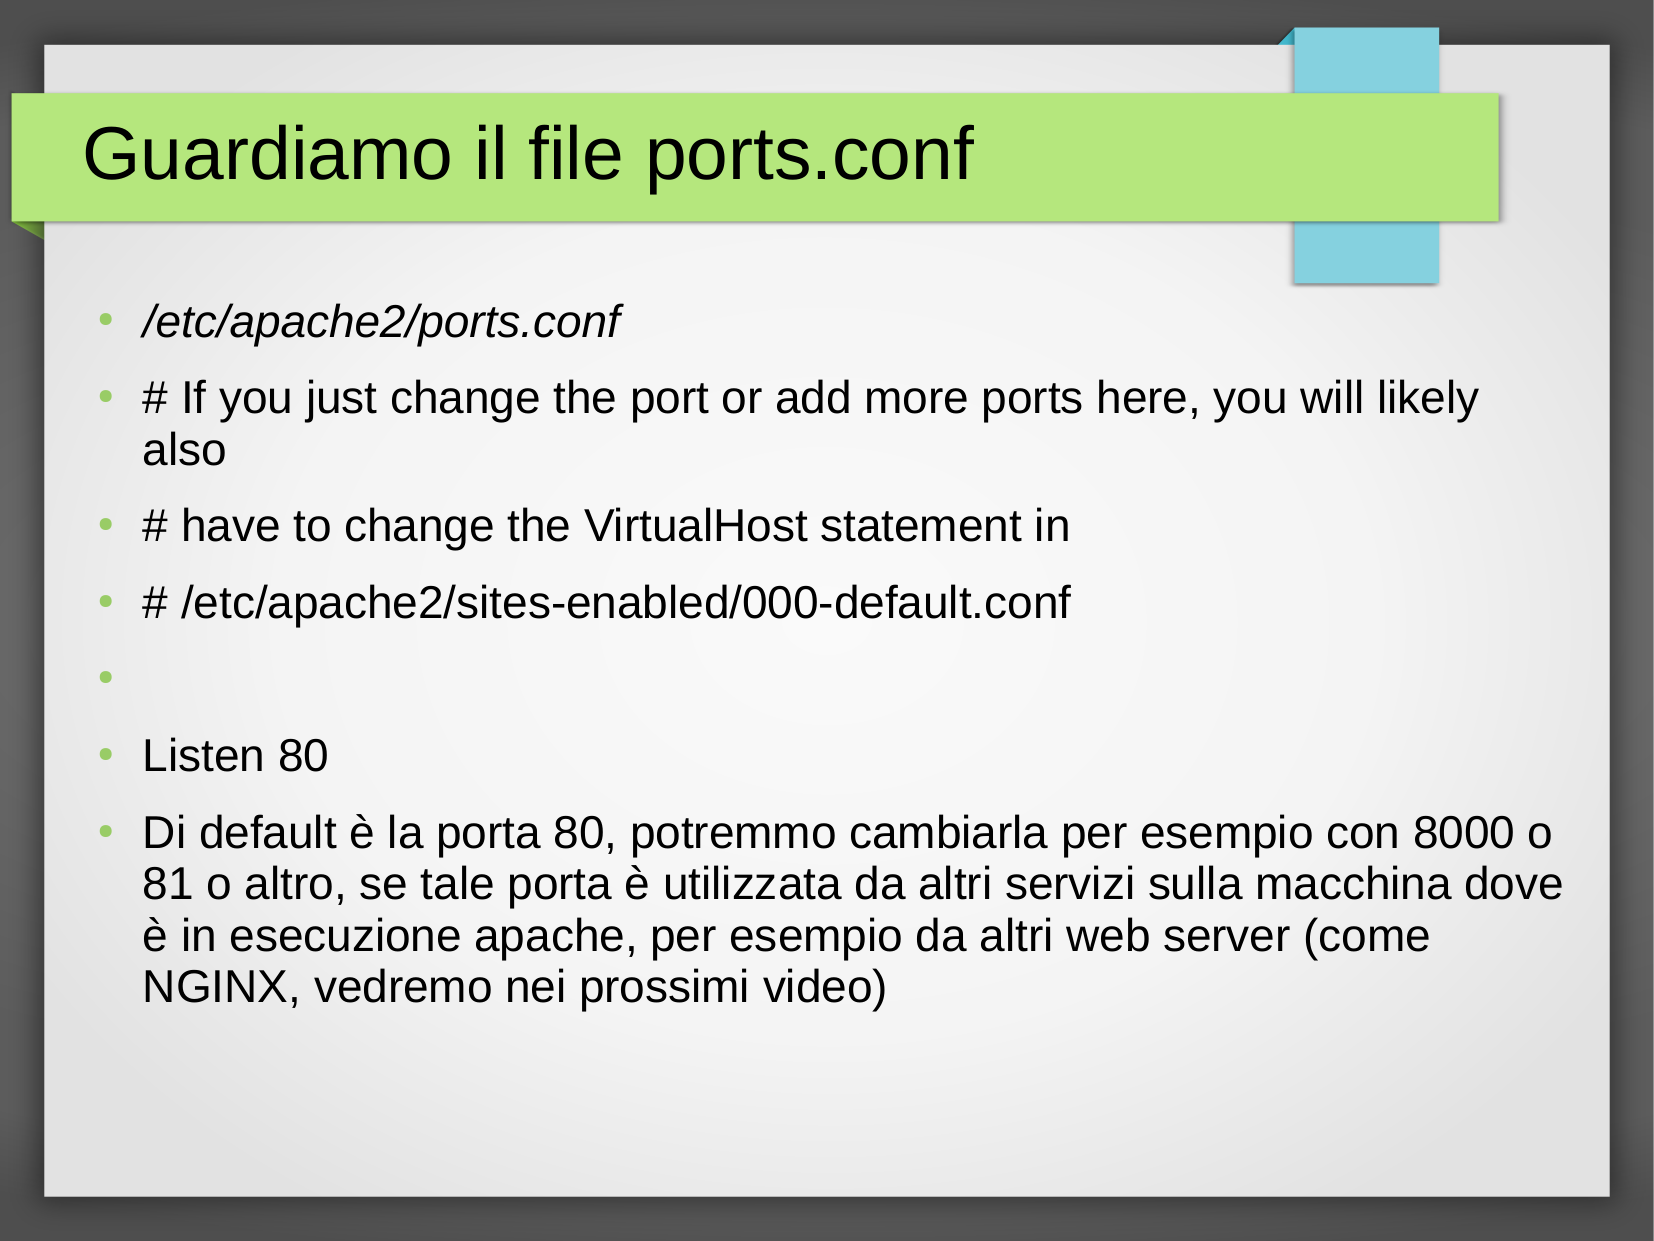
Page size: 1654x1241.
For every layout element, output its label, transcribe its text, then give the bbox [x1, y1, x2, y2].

title Guardiamo il file ports.conf [82, 94, 1264, 213]
picture [0, 0, 1654, 1241]
list /etc/apache2/ports.conf # If you just change the port or add more ports here, you will likely also # have to change the VirtualHost statement in # /etc/apache2/sites-enabled/000-default.conf Listen 80 Di default è la porta 80, potremmo cambiarla per esempio con 8000 o 81 o altro, se tale porta è utilizzata da altri servizi sulla macchina dove è in esecuzione apache, per esempio da altri web server (come NGINX, vedremo nei prossimi video) [82, 295, 1571, 1015]
